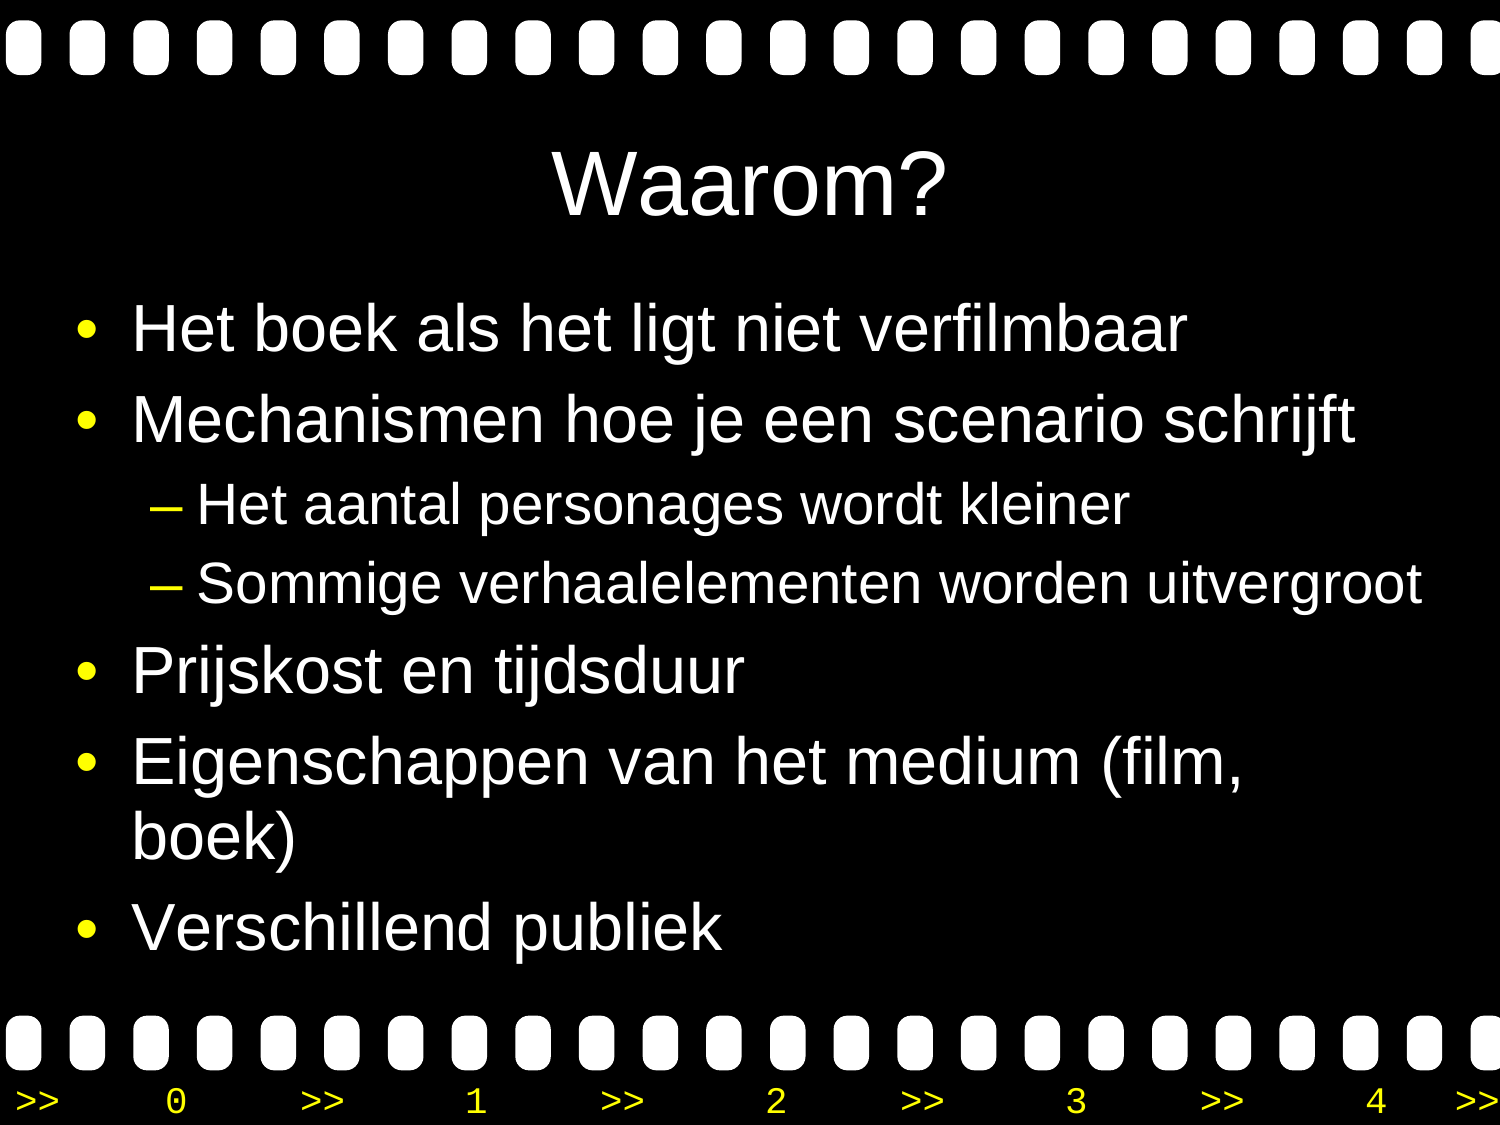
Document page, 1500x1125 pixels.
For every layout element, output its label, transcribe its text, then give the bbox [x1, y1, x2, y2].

list Het boek als het ligt niet verfilmbaar Mechanismen hoe je een scenario schrijft Het aantal personages wordt kleiner Sommige verhaalelementen worden uitvergroot Prijskost en tijdsduur Eigenschappen van het medium (film, boek) Verschillend publiek [75, 290, 1426, 1075]
title Waarom? [75, 97, 1426, 271]
